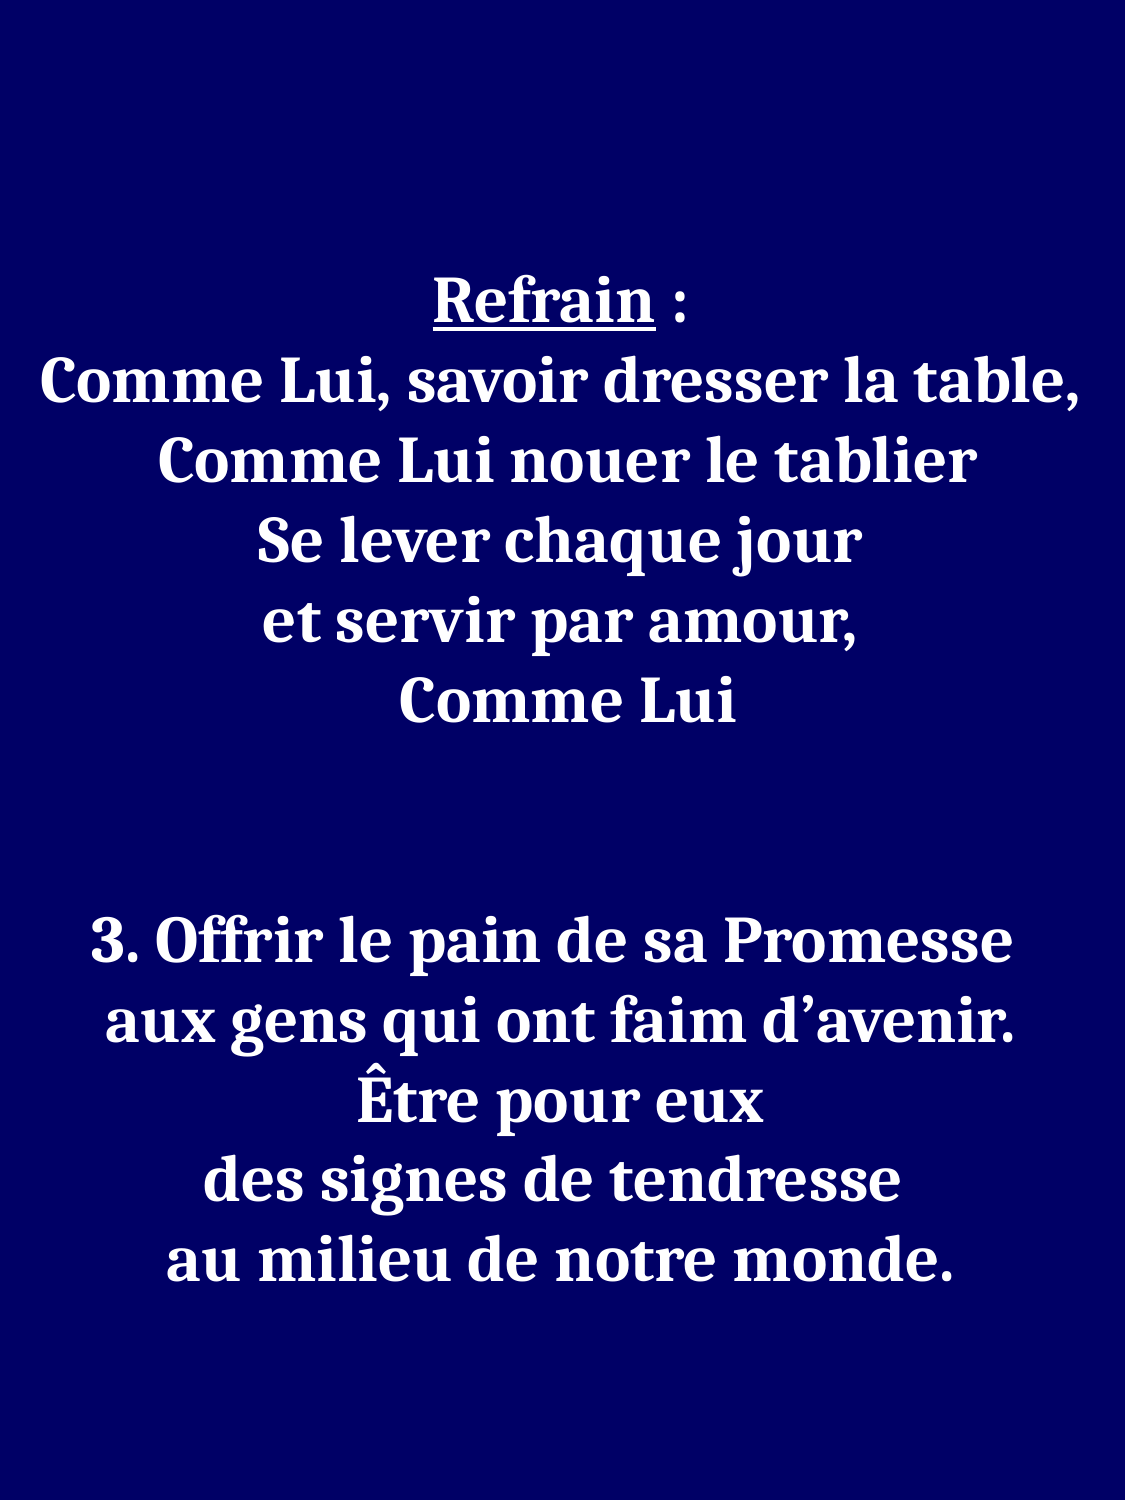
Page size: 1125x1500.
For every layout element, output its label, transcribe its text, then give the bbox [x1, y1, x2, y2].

text_box Refrain : Comme Lui, savoir dresser la table, Comme Lui nouer le tablier Se lever chaque jour et servir par amour, Comme Lui 3. Offrir le pain de sa Promesse aux gens qui ont faim d’avenir. Être pour eux des signes de tendresse au milieu de notre monde. [11, 248, 1111, 1500]
